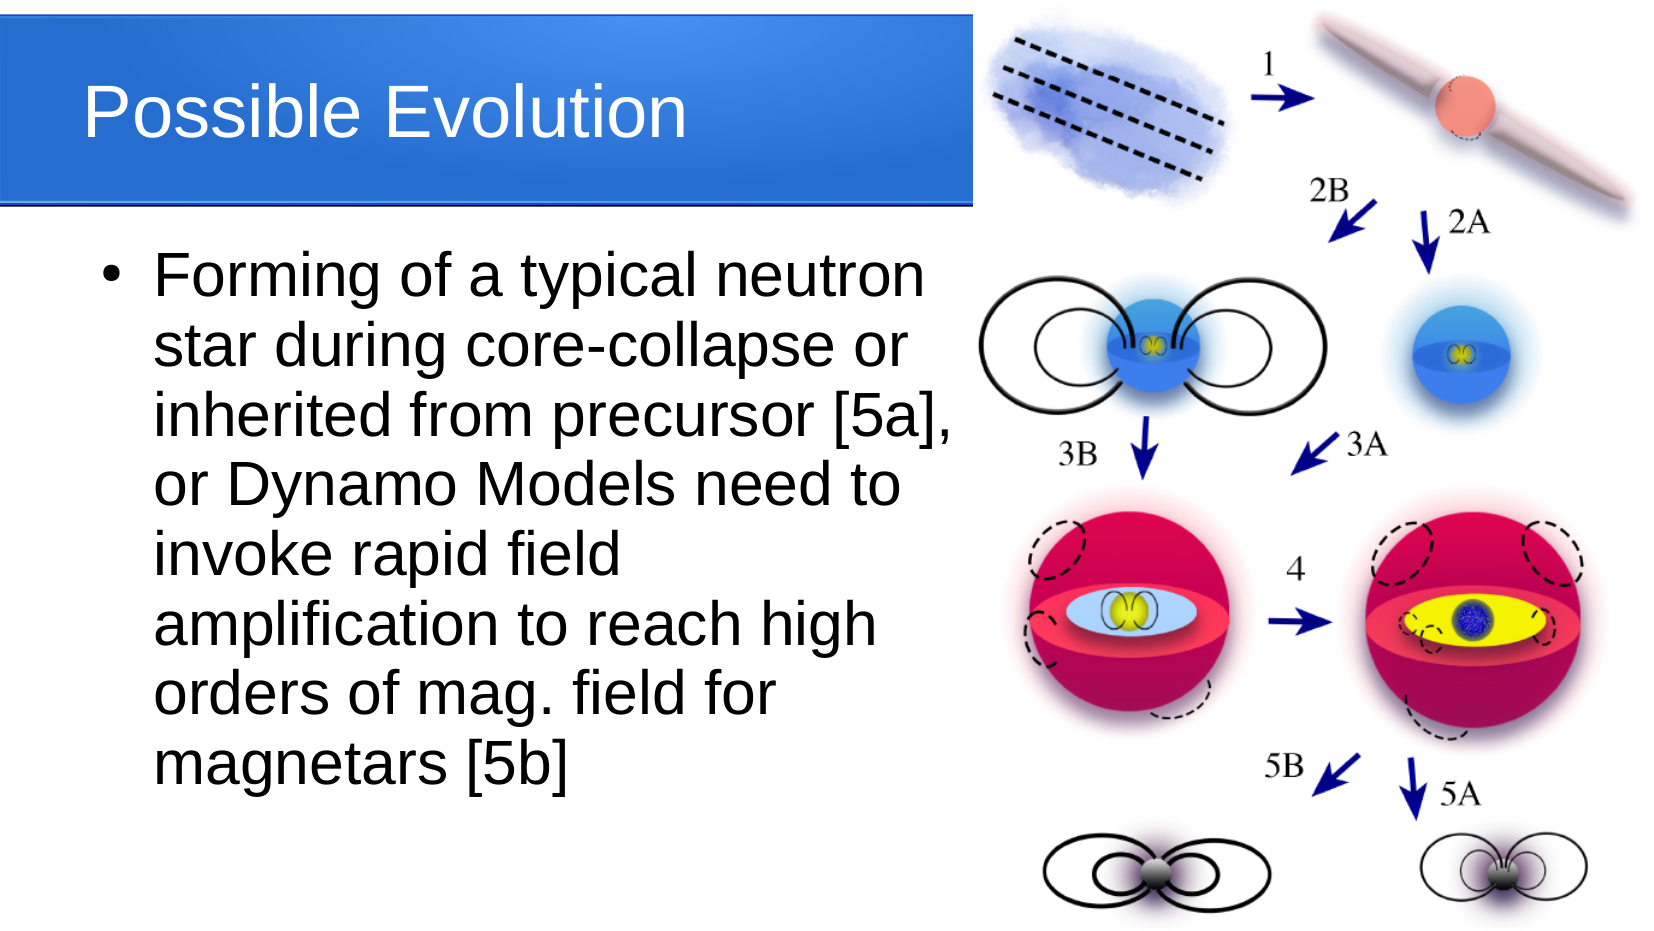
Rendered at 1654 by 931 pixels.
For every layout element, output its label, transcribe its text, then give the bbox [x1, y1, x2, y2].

list Forming of a typical neutron star during core-collapse or inherited from precursor [5a], or Dynamo Models need to invoke rapid field amplification to reach high orders of mag. field for magnetars [5b] [82, 240, 961, 871]
picture [973, 5, 1654, 931]
title Possible Evolution [82, 35, 973, 189]
